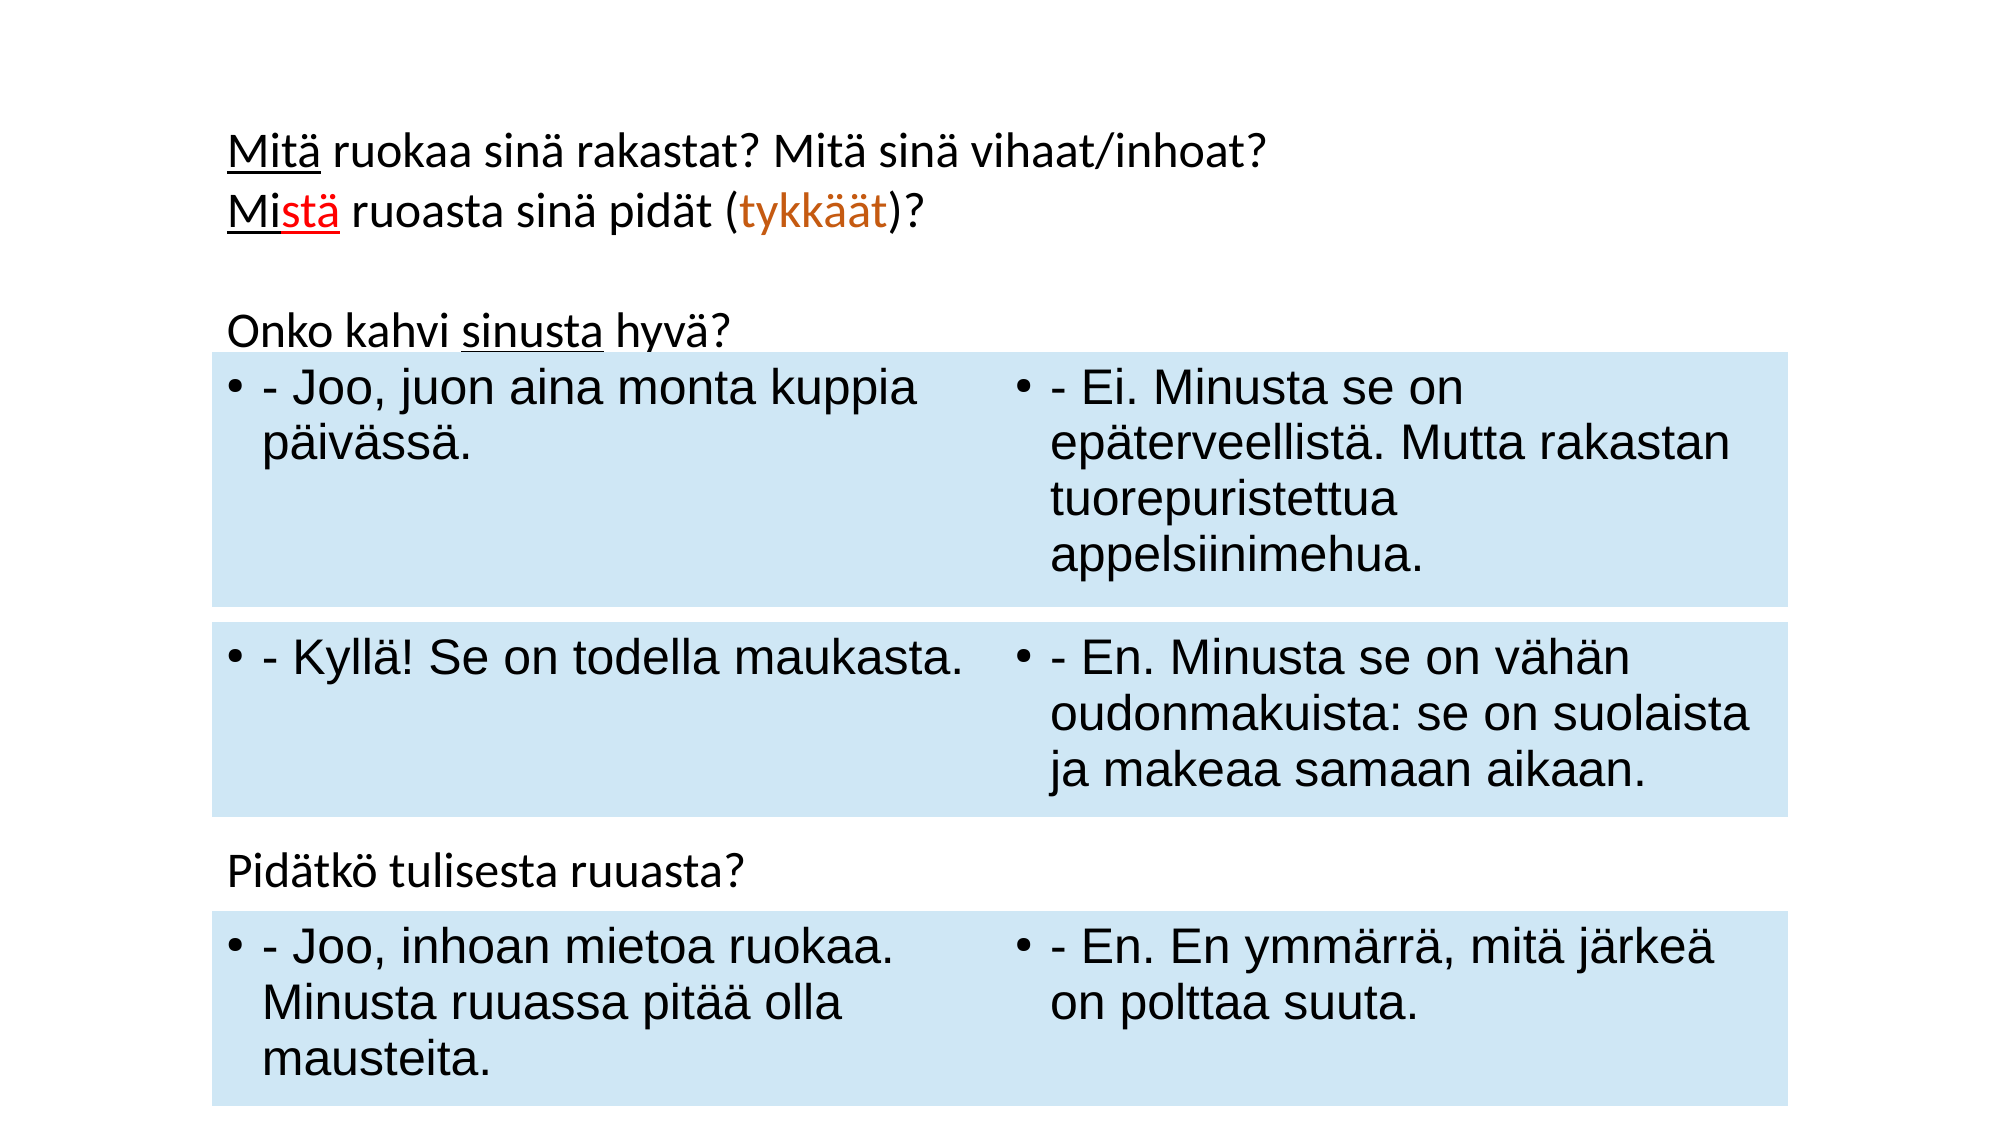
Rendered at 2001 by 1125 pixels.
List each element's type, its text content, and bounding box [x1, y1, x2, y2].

table_header - Ei. Minusta se on epäterveellistä. Mutta rakastan tuorepuristettua appelsiinimehua. [1000, 352, 1788, 607]
table_header - En. En ymmärrä, mitä järkeä on polttaa suuta. [1000, 911, 1788, 1106]
table_header - En. Minusta se on vähän oudonmakuista: se on suolaista ja makeaa samaan aikaan. [1000, 622, 1788, 817]
table_header - Kyllä! Se on todella maukasta. [212, 622, 1000, 817]
table_header - Joo, juon aina monta kuppia päivässä. [212, 352, 1000, 607]
text_box Mitä ruokaa sinä rakastat? Mitä sinä vihaat/inhoat? Mistä ruoasta sinä pidät (tykkäät)? Onko kahvi sinusta hyvä? Pidätkö salmiakista? Pidätkö tulisesta ruuasta? [211, 110, 1887, 1125]
table_header - Joo, inhoan mietoa ruokaa. Minusta ruuassa pitää olla mausteita. [212, 911, 1000, 1106]
